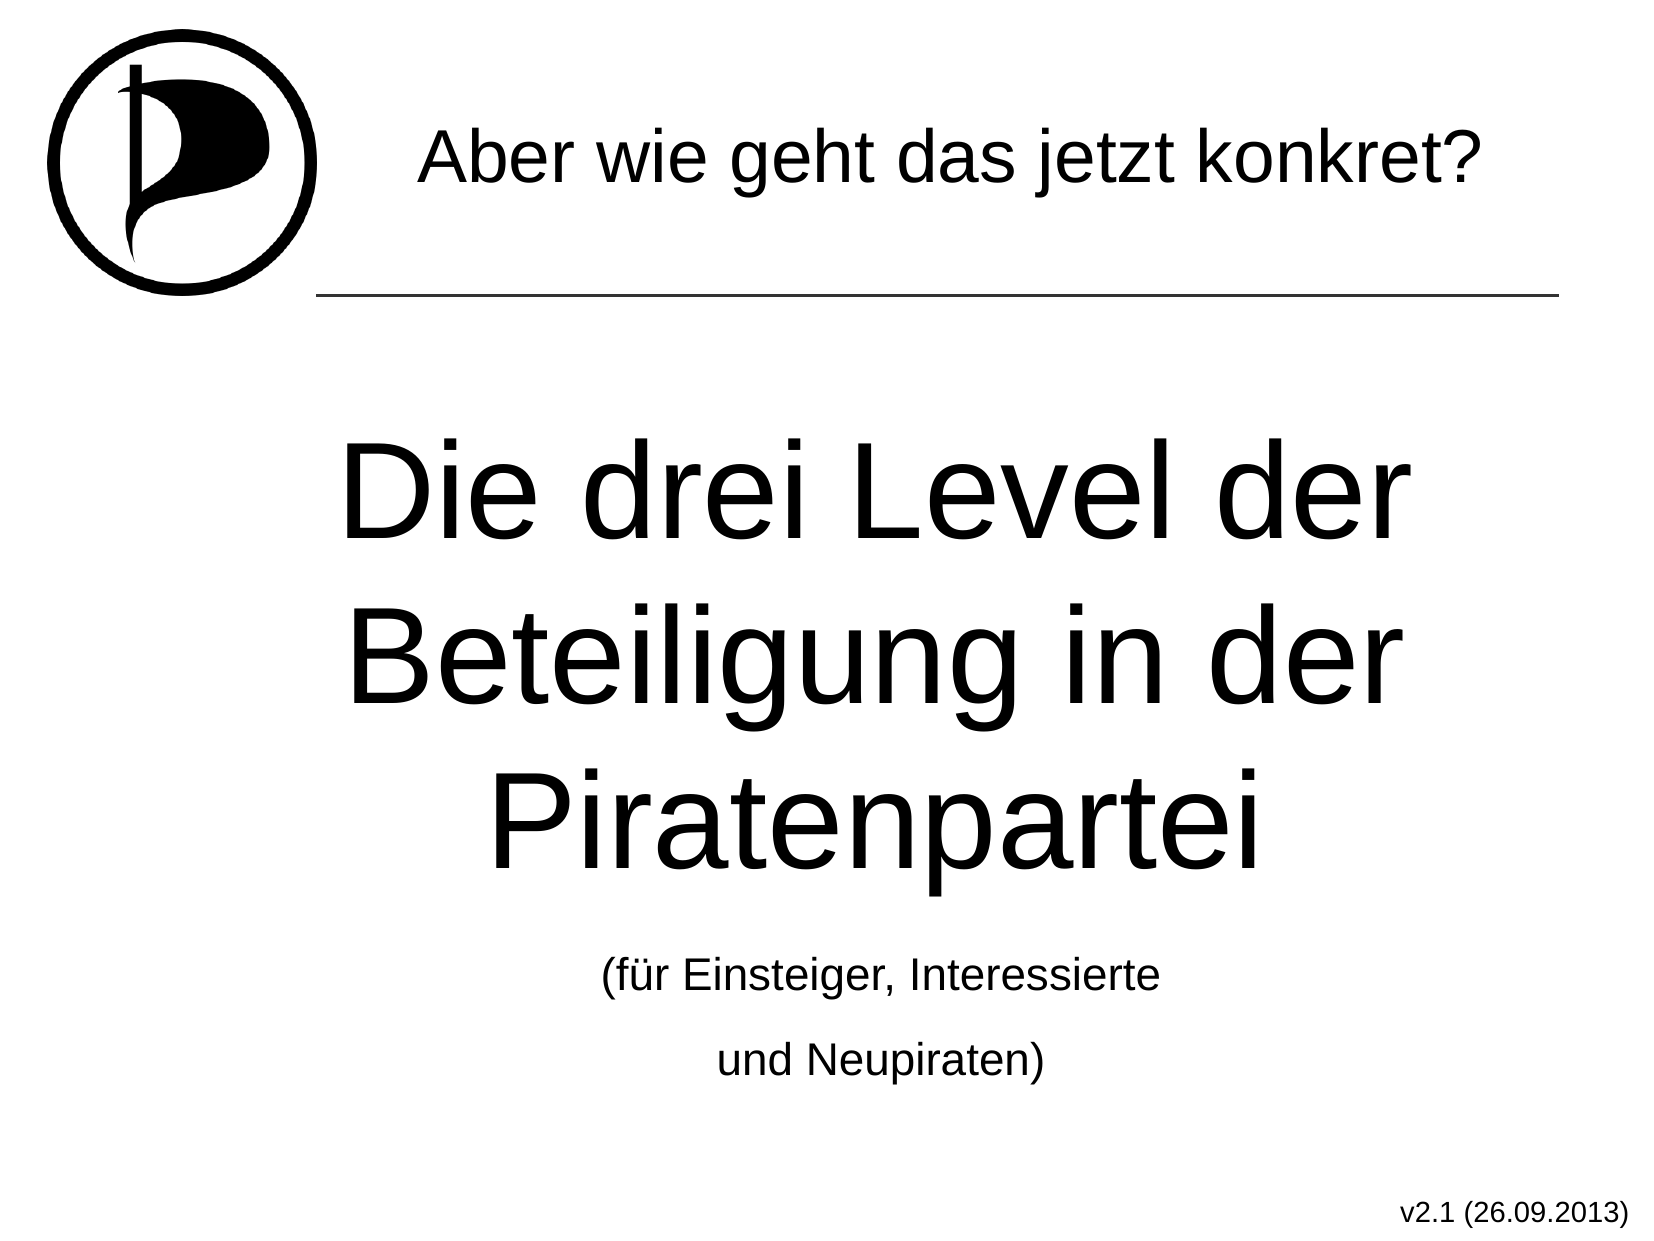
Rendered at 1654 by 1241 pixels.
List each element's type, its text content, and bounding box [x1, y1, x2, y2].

title Aber wie geht das jetzt konkret? [330, 49, 1571, 257]
picture [47, 29, 317, 296]
list v2.1 (26.09.2013) [1358, 1192, 1654, 1241]
list (für Einsteiger, Interessierte und Neupiraten) [218, 944, 1544, 1136]
list Die drei Level der Beteiligung in der Piratenpartei [212, 401, 1538, 910]
